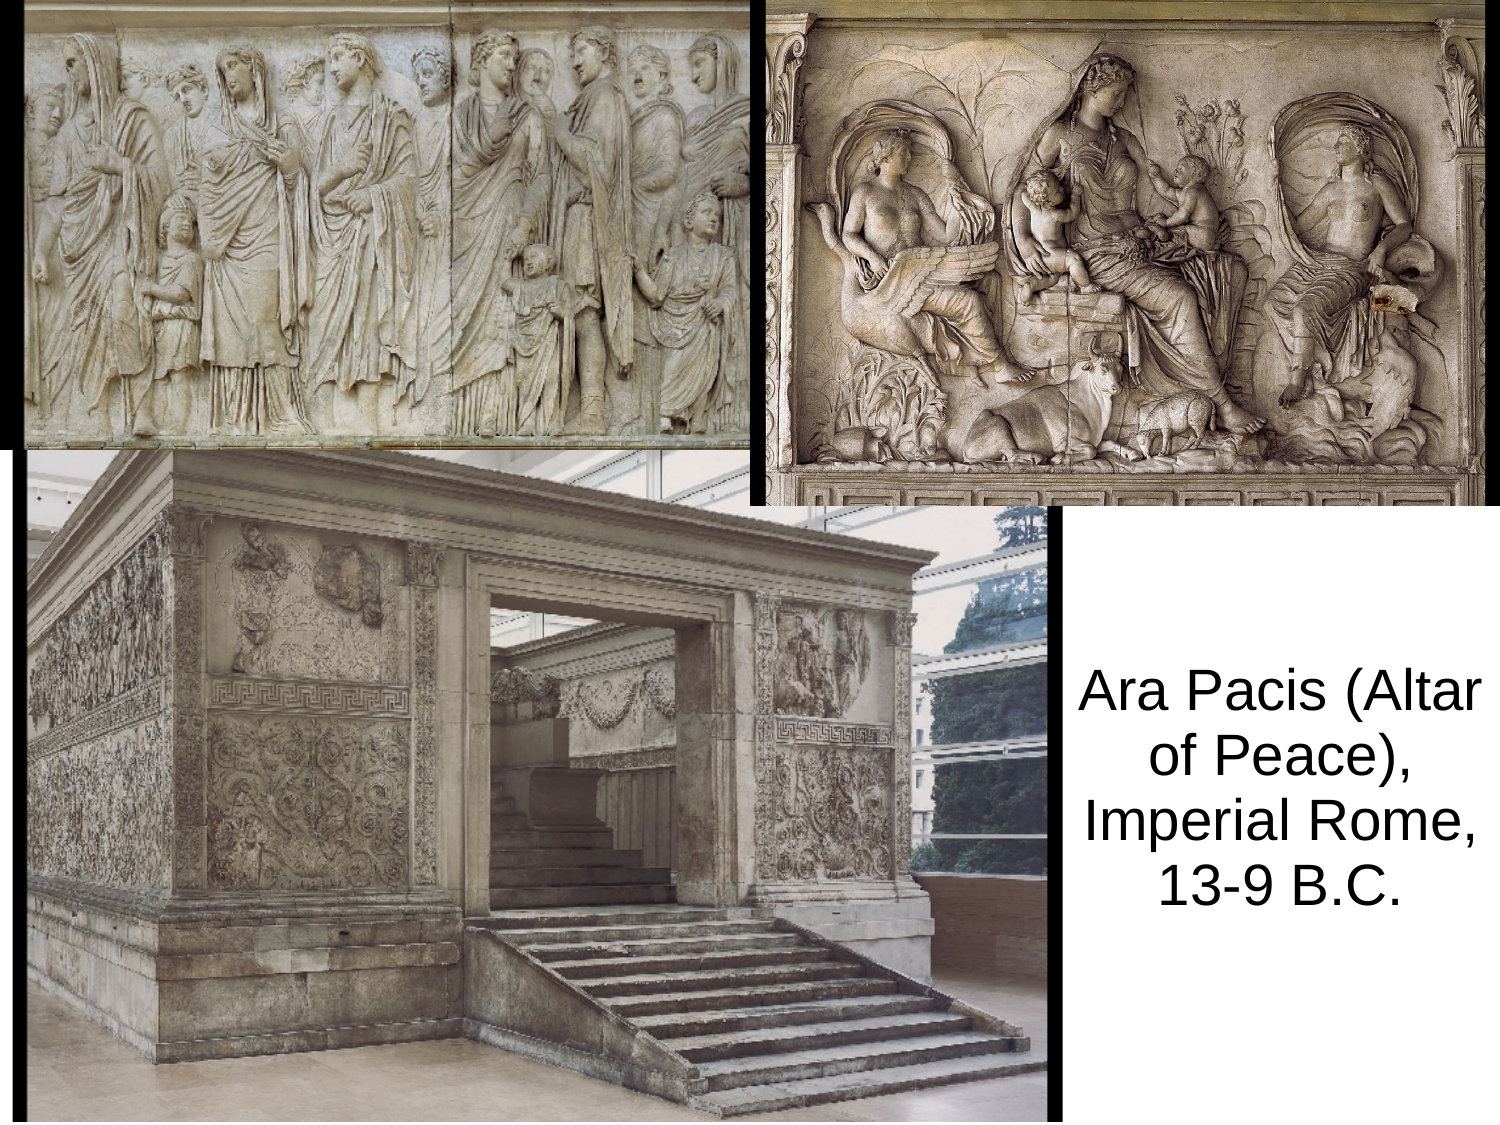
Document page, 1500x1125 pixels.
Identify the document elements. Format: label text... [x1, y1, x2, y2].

title Ara Pacis (Altar of Peace), Imperial Rome, 13-9 B.C. [1063, 525, 1500, 1051]
picture [0, 0, 1500, 1122]
